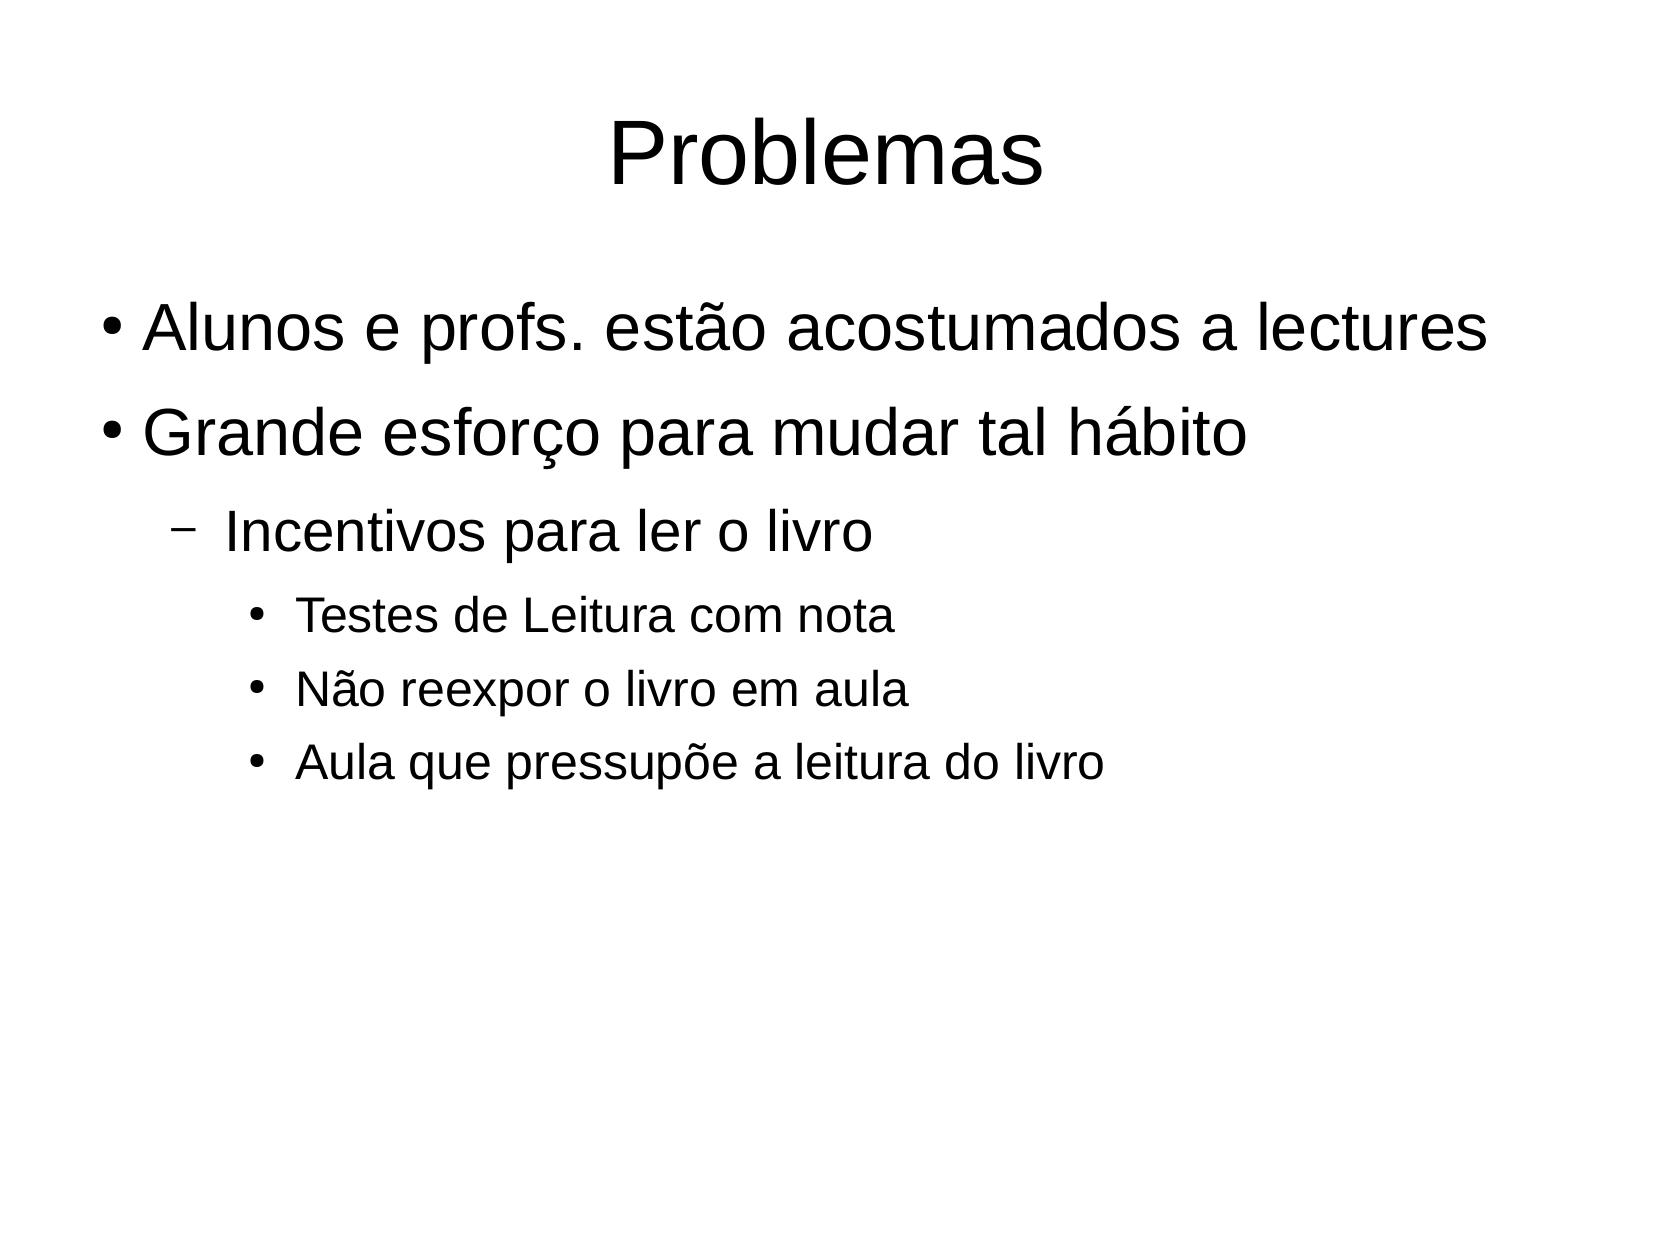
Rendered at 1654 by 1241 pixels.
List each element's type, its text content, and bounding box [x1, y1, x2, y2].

title Problemas [82, 49, 1571, 257]
list Alunos e profs. estão acostumados a lectures Grande esforço para mudar tal hábito Incentivos para ler o livro Testes de Leitura com nota Não reexpor o livro em aula Aula que pressupõe a leitura do livro [82, 290, 1571, 1241]
